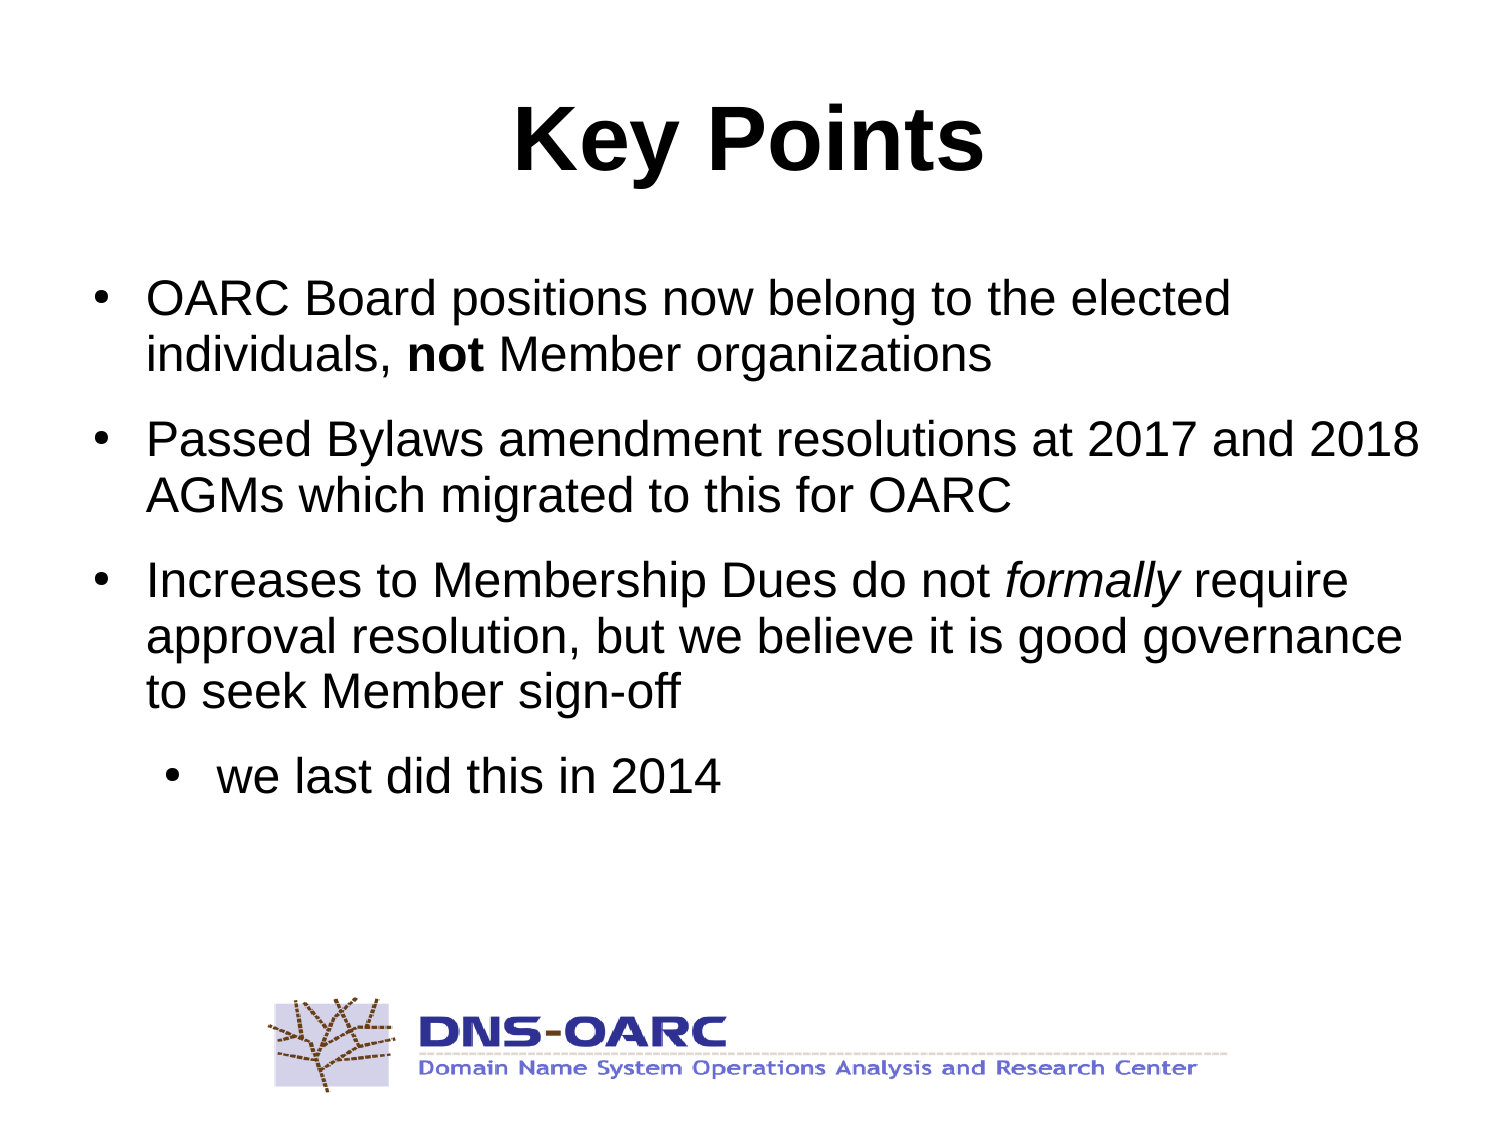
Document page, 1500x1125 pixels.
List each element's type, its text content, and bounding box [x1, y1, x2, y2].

list OARC Board positions now belong to the elected individuals, not Member organizations Passed Bylaws amendment resolutions at 2017 and 2018 AGMs which migrated to this for OARC Increases to Membership Dues do not formally require approval resolution, but we believe it is good governance to seek Member sign-off we last did this in 2014 [75, 270, 1425, 928]
title Key Points [75, 44, 1425, 233]
picture [214, 991, 1259, 1099]
